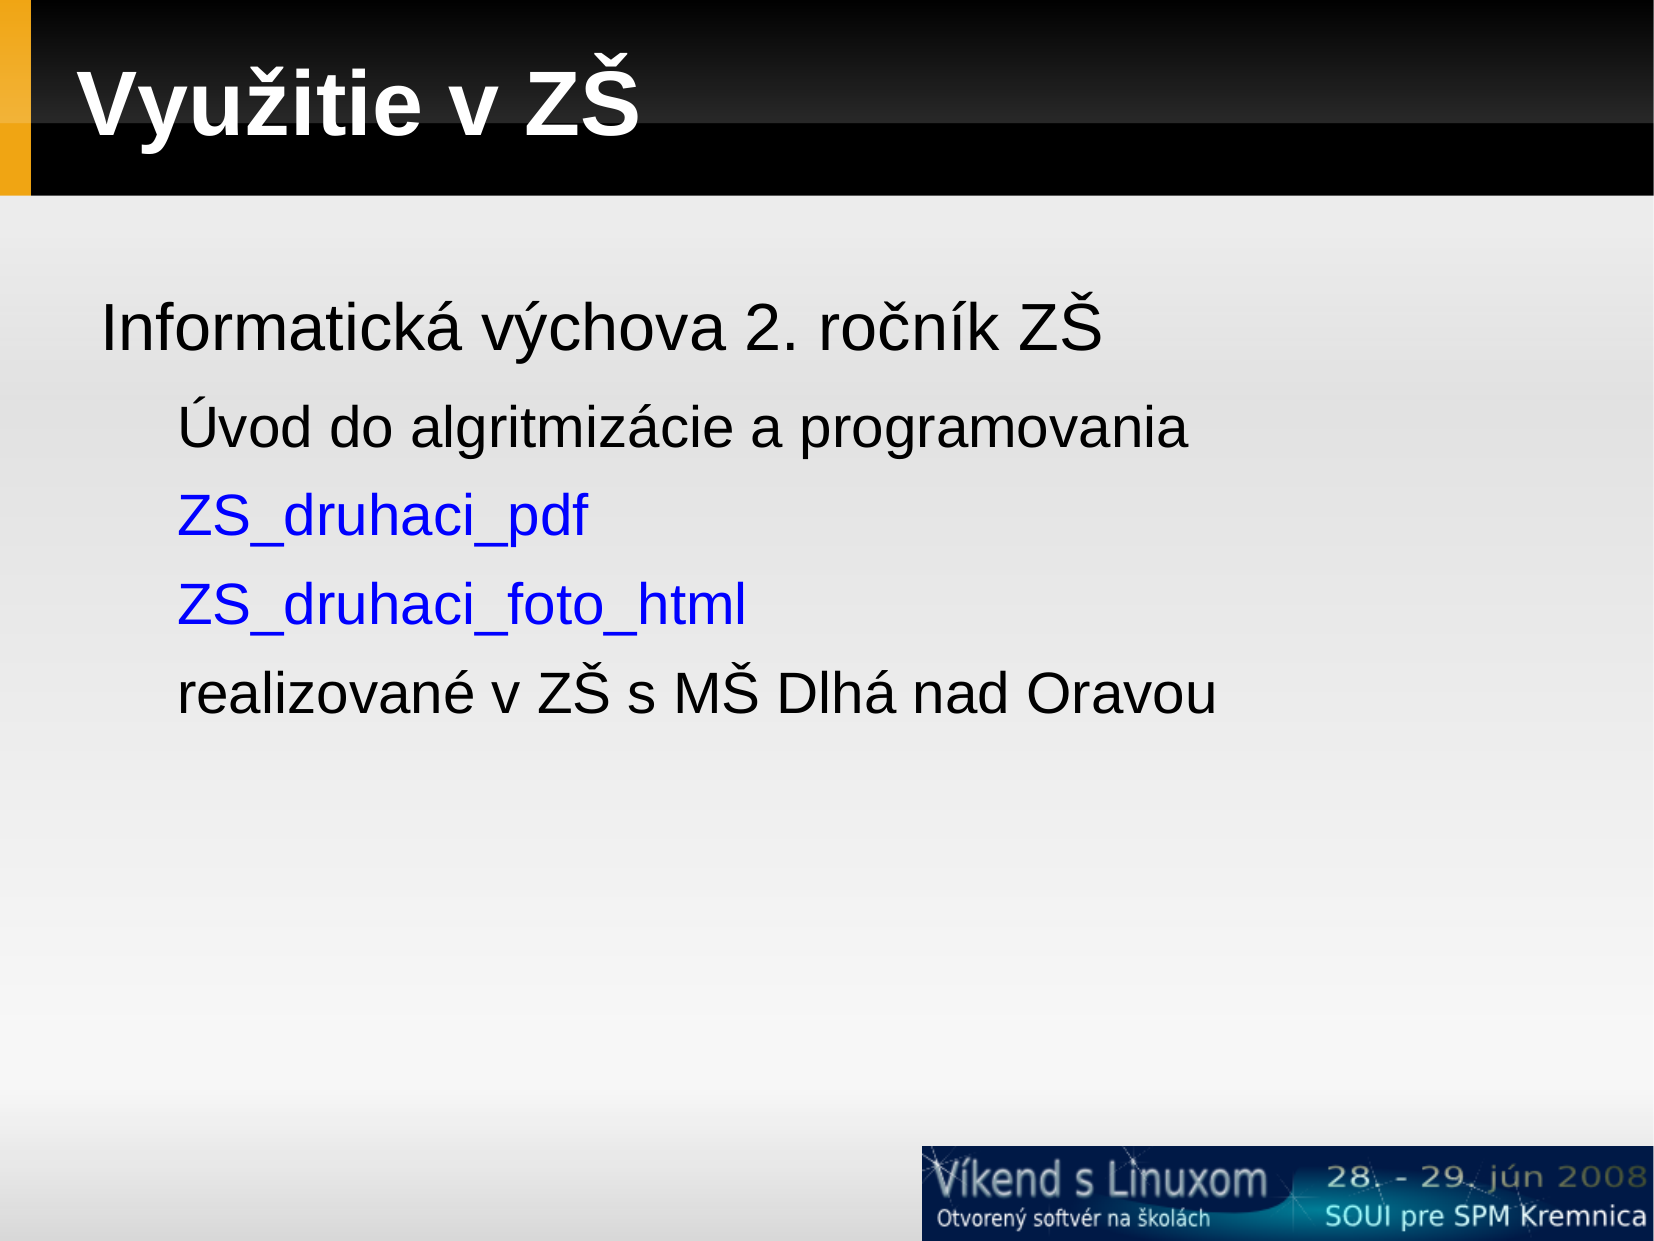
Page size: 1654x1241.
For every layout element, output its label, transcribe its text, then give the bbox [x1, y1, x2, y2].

list Informatická výchova 2. ročník ZŠ Úvod do algritmizácie a programovania ZS_druhaci_pdf ZS_druhaci_foto_html realizované v ZŠ s MŠ Dlhá nad Oravou [82, 290, 1571, 1109]
picture [0, 0, 1654, 1241]
title Využitie v ZŠ [76, 0, 1565, 208]
